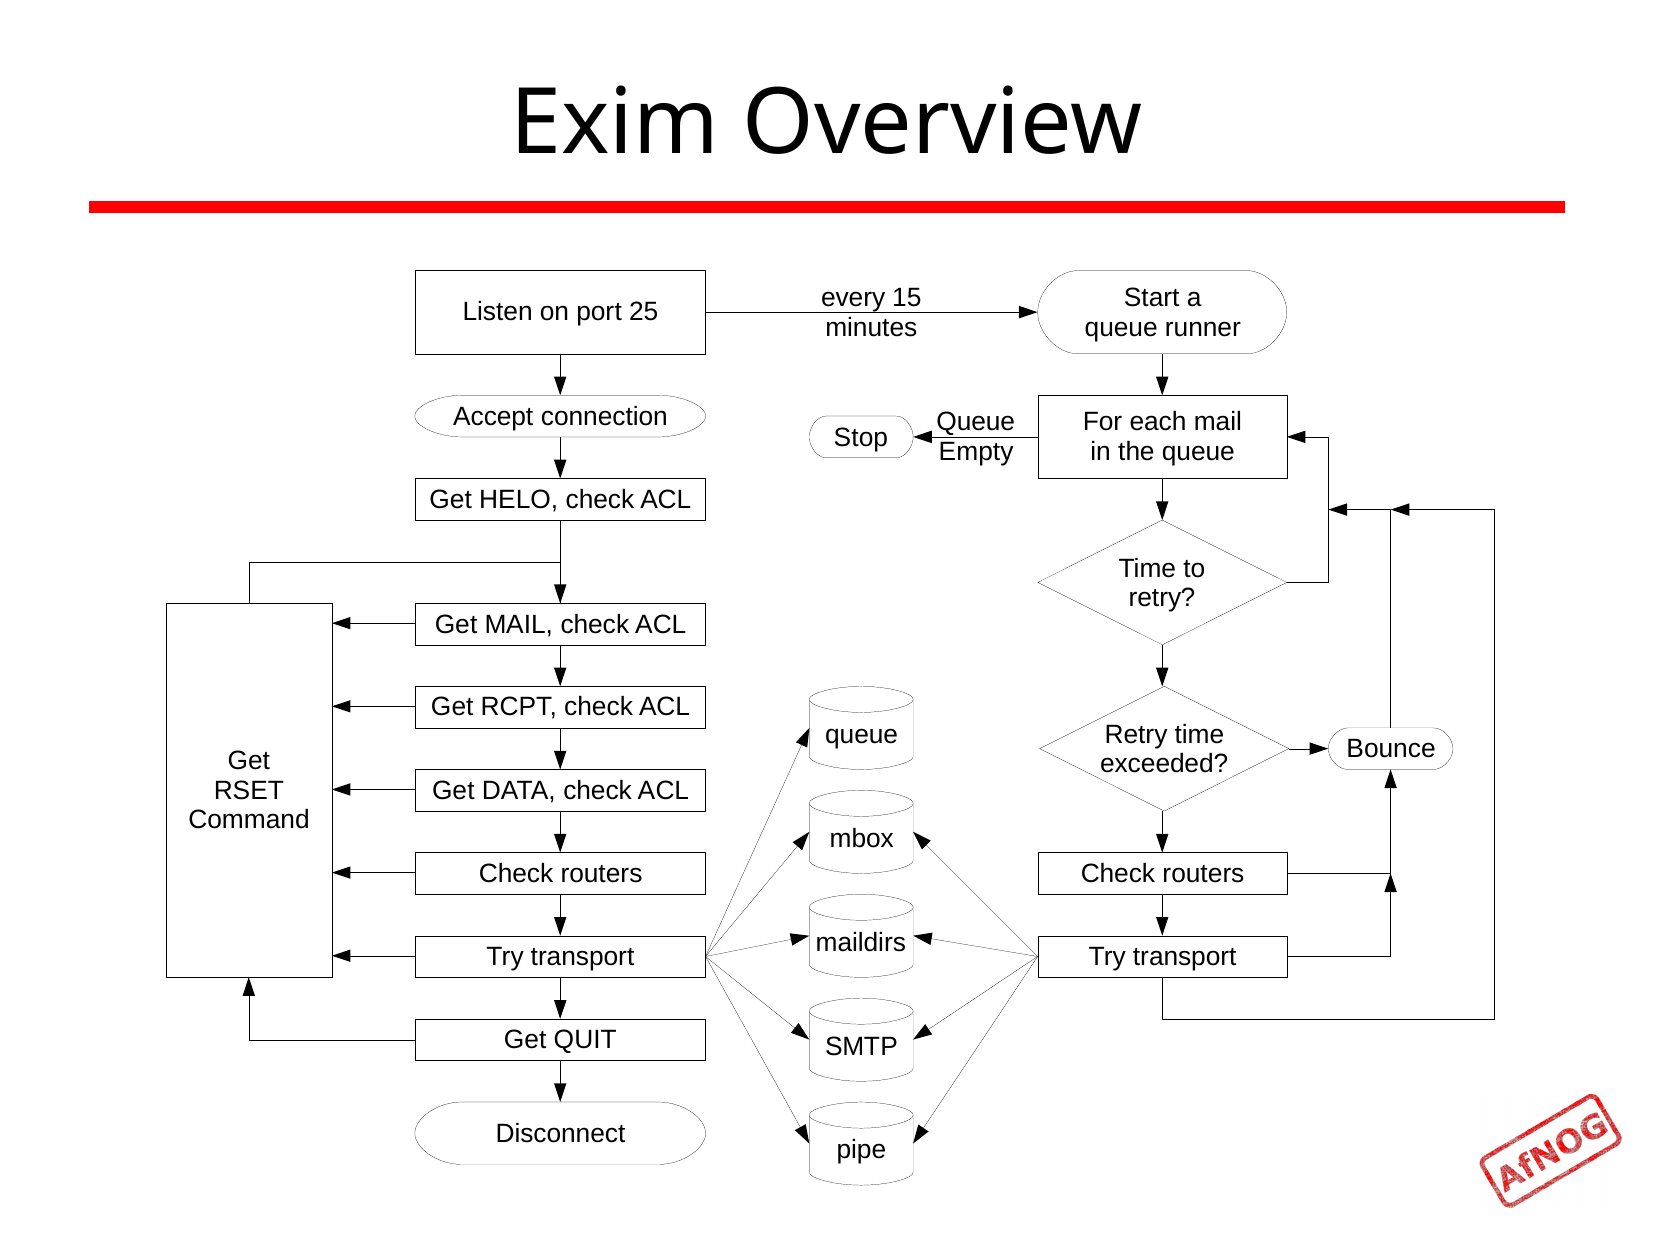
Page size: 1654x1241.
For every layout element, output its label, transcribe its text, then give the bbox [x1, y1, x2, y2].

title Exim Overview [88, 29, 1565, 207]
chart [164, 265, 1498, 1187]
picture [1476, 1090, 1625, 1211]
